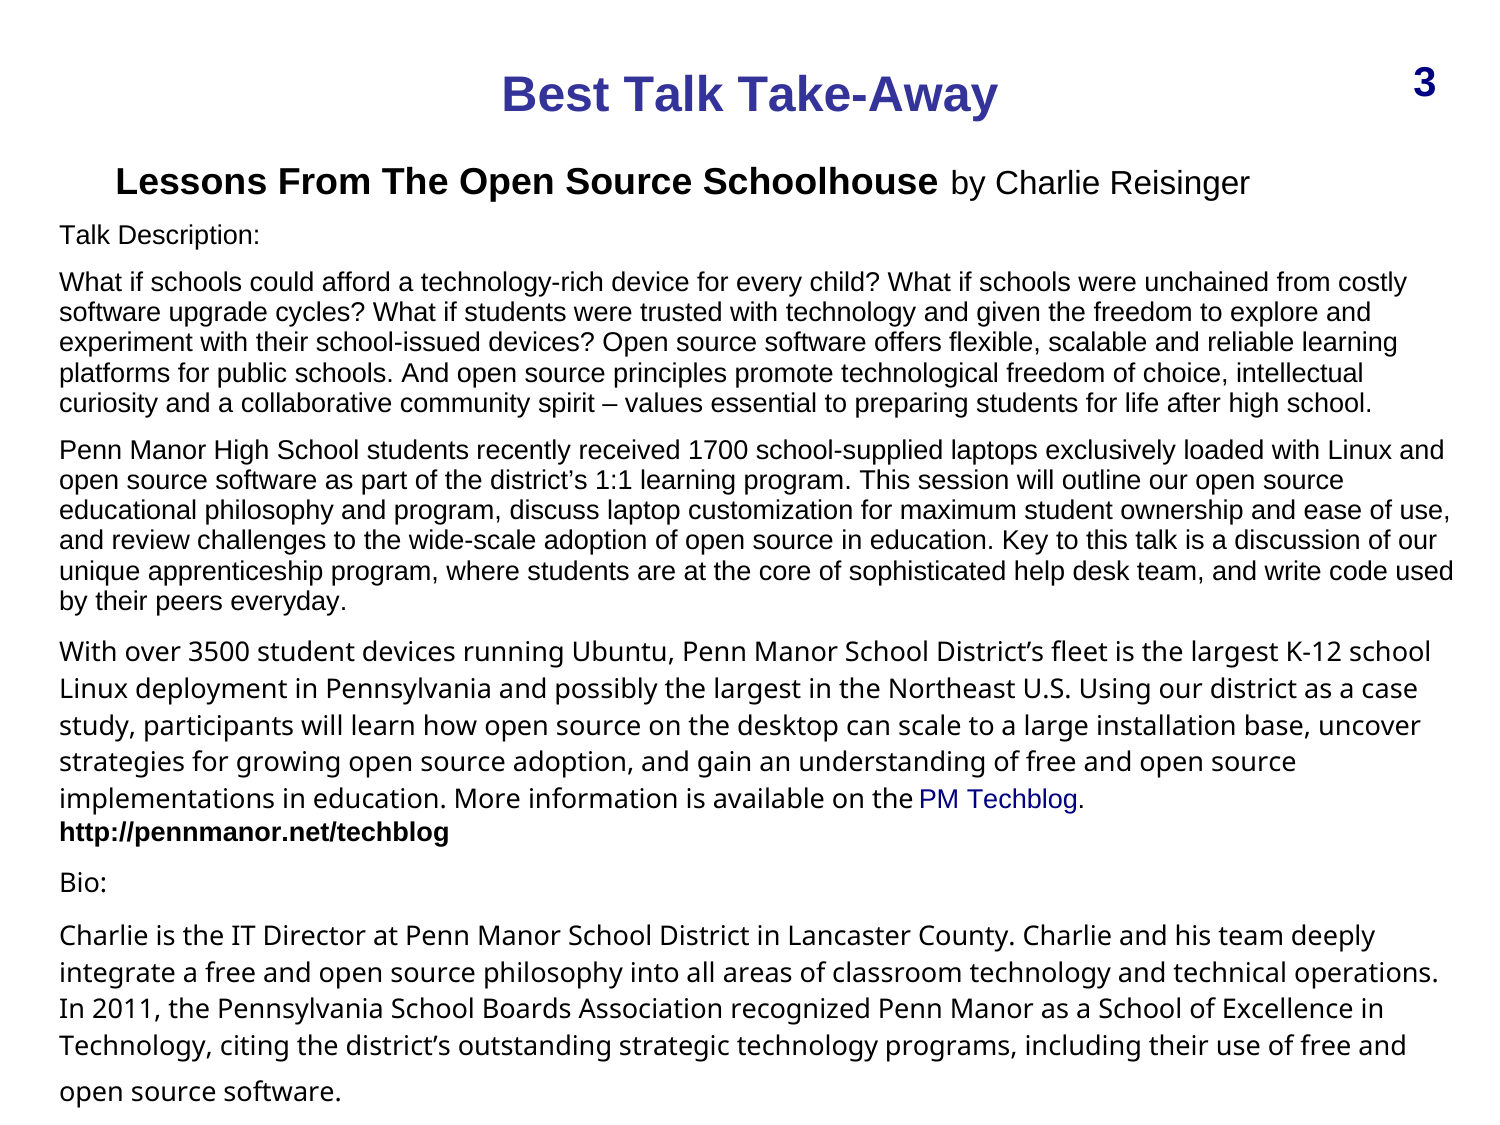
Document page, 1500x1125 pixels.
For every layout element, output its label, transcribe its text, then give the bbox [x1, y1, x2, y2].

text_box 3 [1387, 47, 1463, 113]
list Lessons From The Open Source Schoolhouse by Charlie Reisinger Talk Description: What if schools could afford a technology-rich device for every child? What if schools were unchained from costly software upgrade cycles? What if students were trusted with technology and given the freedom to explore and experiment with their school-issued devices? Open source software offers flexible, scalable and reliable learning platforms for public schools. And open source principles promote technological freedom of choice, intellectual curiosity and a collaborative community spirit – values essential to preparing students for life after high school. Penn Manor High School students recently received 1700 school-supplied laptops exclusively loaded with Linux and open source software as part of the district’s 1:1 learning program. This session will outline our open source educational philosophy and program, discuss laptop customization for maximum student ownership and ease of use, and review challenges to the wide-scale adoption of open source in education. Key to this talk is a discussion of our unique apprenticeship program, where students are at the core of sophisticated help desk team, and write code used by their peers everyday. With over 3500 student devices running Ubuntu, Penn Manor School District’s fleet is the largest K-12 school Linux deployment in Pennsylvania and possibly the largest in the Northeast U.S. Using our district as a case study, participants will learn how open source on the desktop can scale to a large installation base, uncover strategies for growing open source adoption, and gain an understanding of free and open source implementations in education. More information is available on the PM Techblog. http://pennmanor.net/techblog Bio: Charlie is the IT Director at Penn Manor School District in Lancaster County. Charlie and his team deeply integrate a free and open source philosophy into all areas of classroom technology and technical operations. In 2011, the Pennsylvania School Boards Association recognized Penn Manor as a School of Excellence in Technology, citing the district’s outstanding strategic technology programs, including their use of free and open source software. [44, 149, 1470, 1125]
title Best Talk Take-Away [75, 37, 1426, 149]
